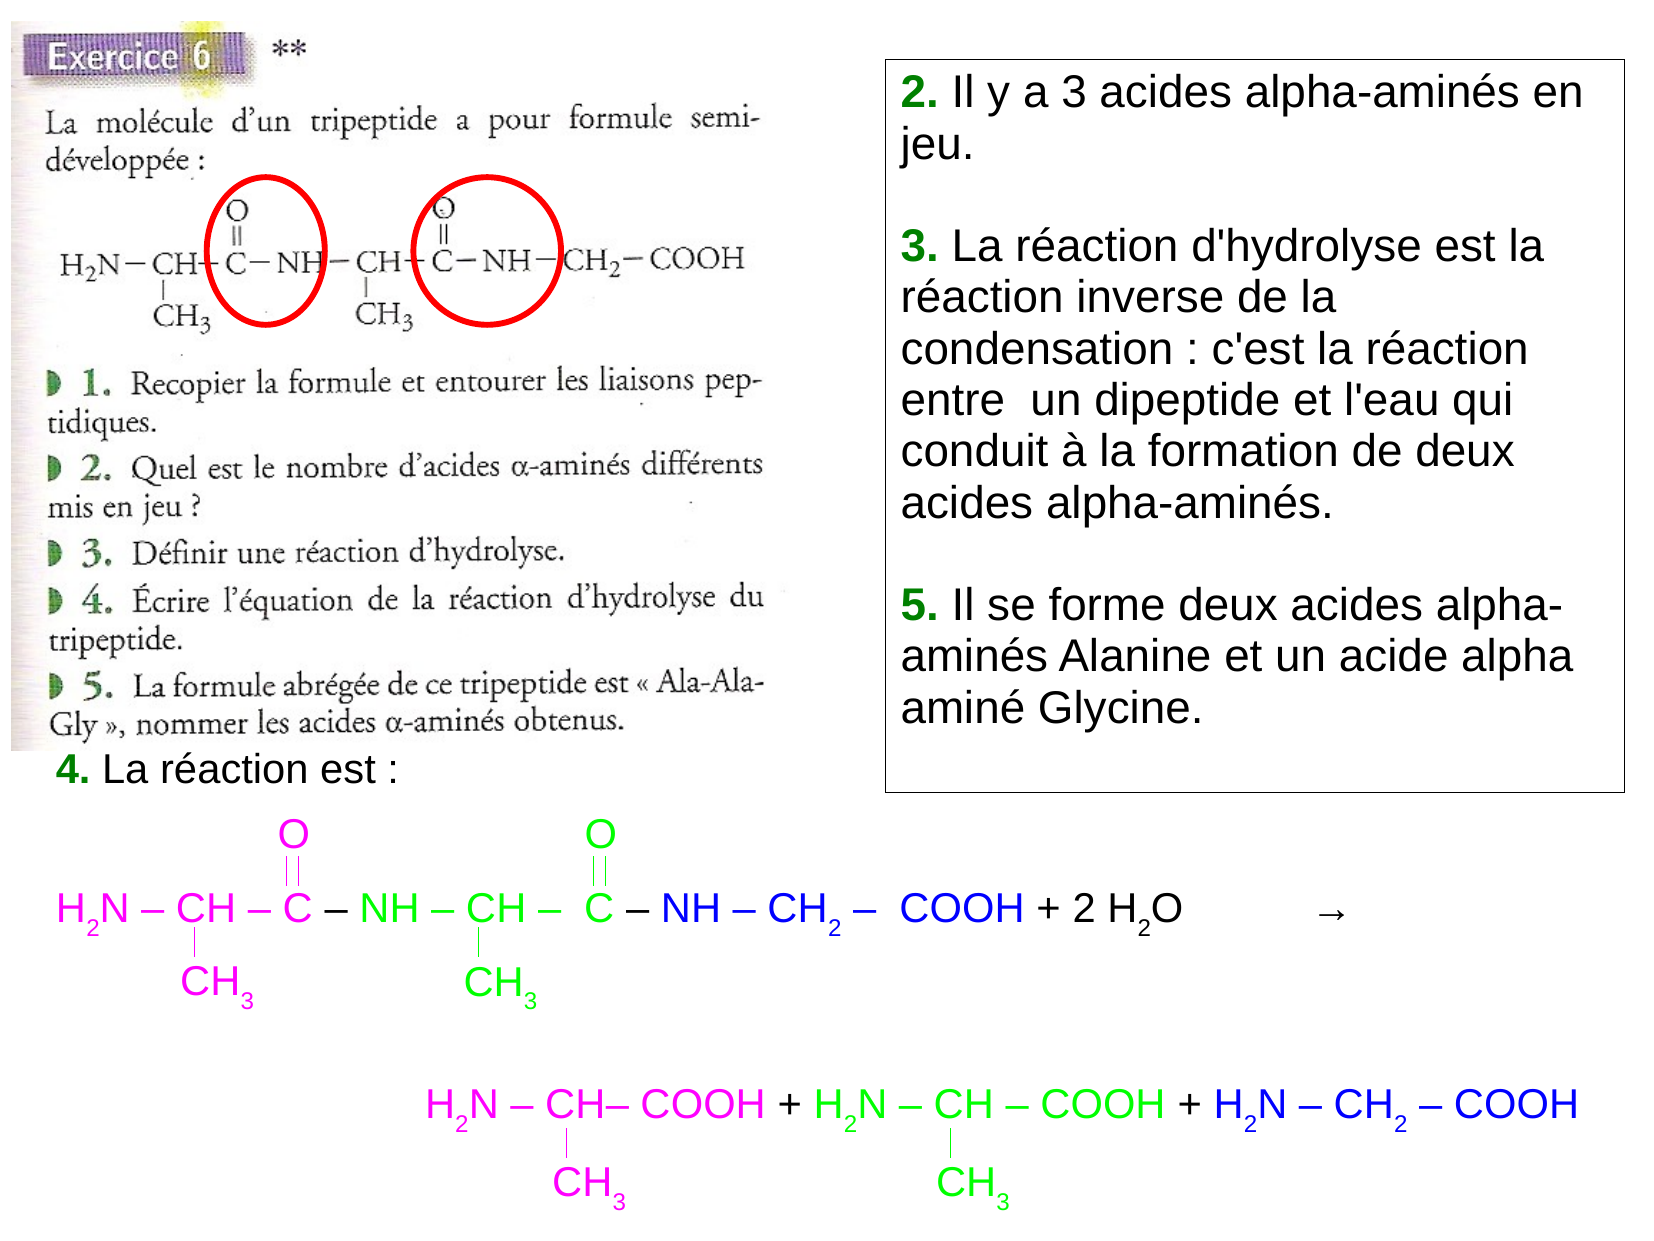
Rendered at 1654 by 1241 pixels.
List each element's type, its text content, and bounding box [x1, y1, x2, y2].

text_box CH3 [537, 1151, 656, 1224]
text_box CH3 [165, 950, 284, 1023]
picture [11, 21, 798, 751]
text_box O [262, 803, 325, 865]
text_box CH3 [921, 1151, 1040, 1224]
text_box O [569, 803, 632, 865]
text_box CH3 [448, 950, 567, 1023]
text_box 4. La réaction est : H2N – CH – C – NH – CH – C – NH – CH2 – COOH + 2 H2O → H2N – CH– COOH + H2N – CH – COOH + H2N – CH2 – COOH [41, 738, 1595, 1148]
text_box 2. Il y a 3 acides alpha-aminés en jeu. 3. La réaction d'hydrolyse est la réaction inverse de la condensation : c'est la réaction entre un dipeptide et l'eau qui conduit à la formation de deux acides alpha-aminés. 5. Il se forme deux acides alpha-aminés Alanine et un acide alpha aminé Glycine. [885, 59, 1625, 793]
